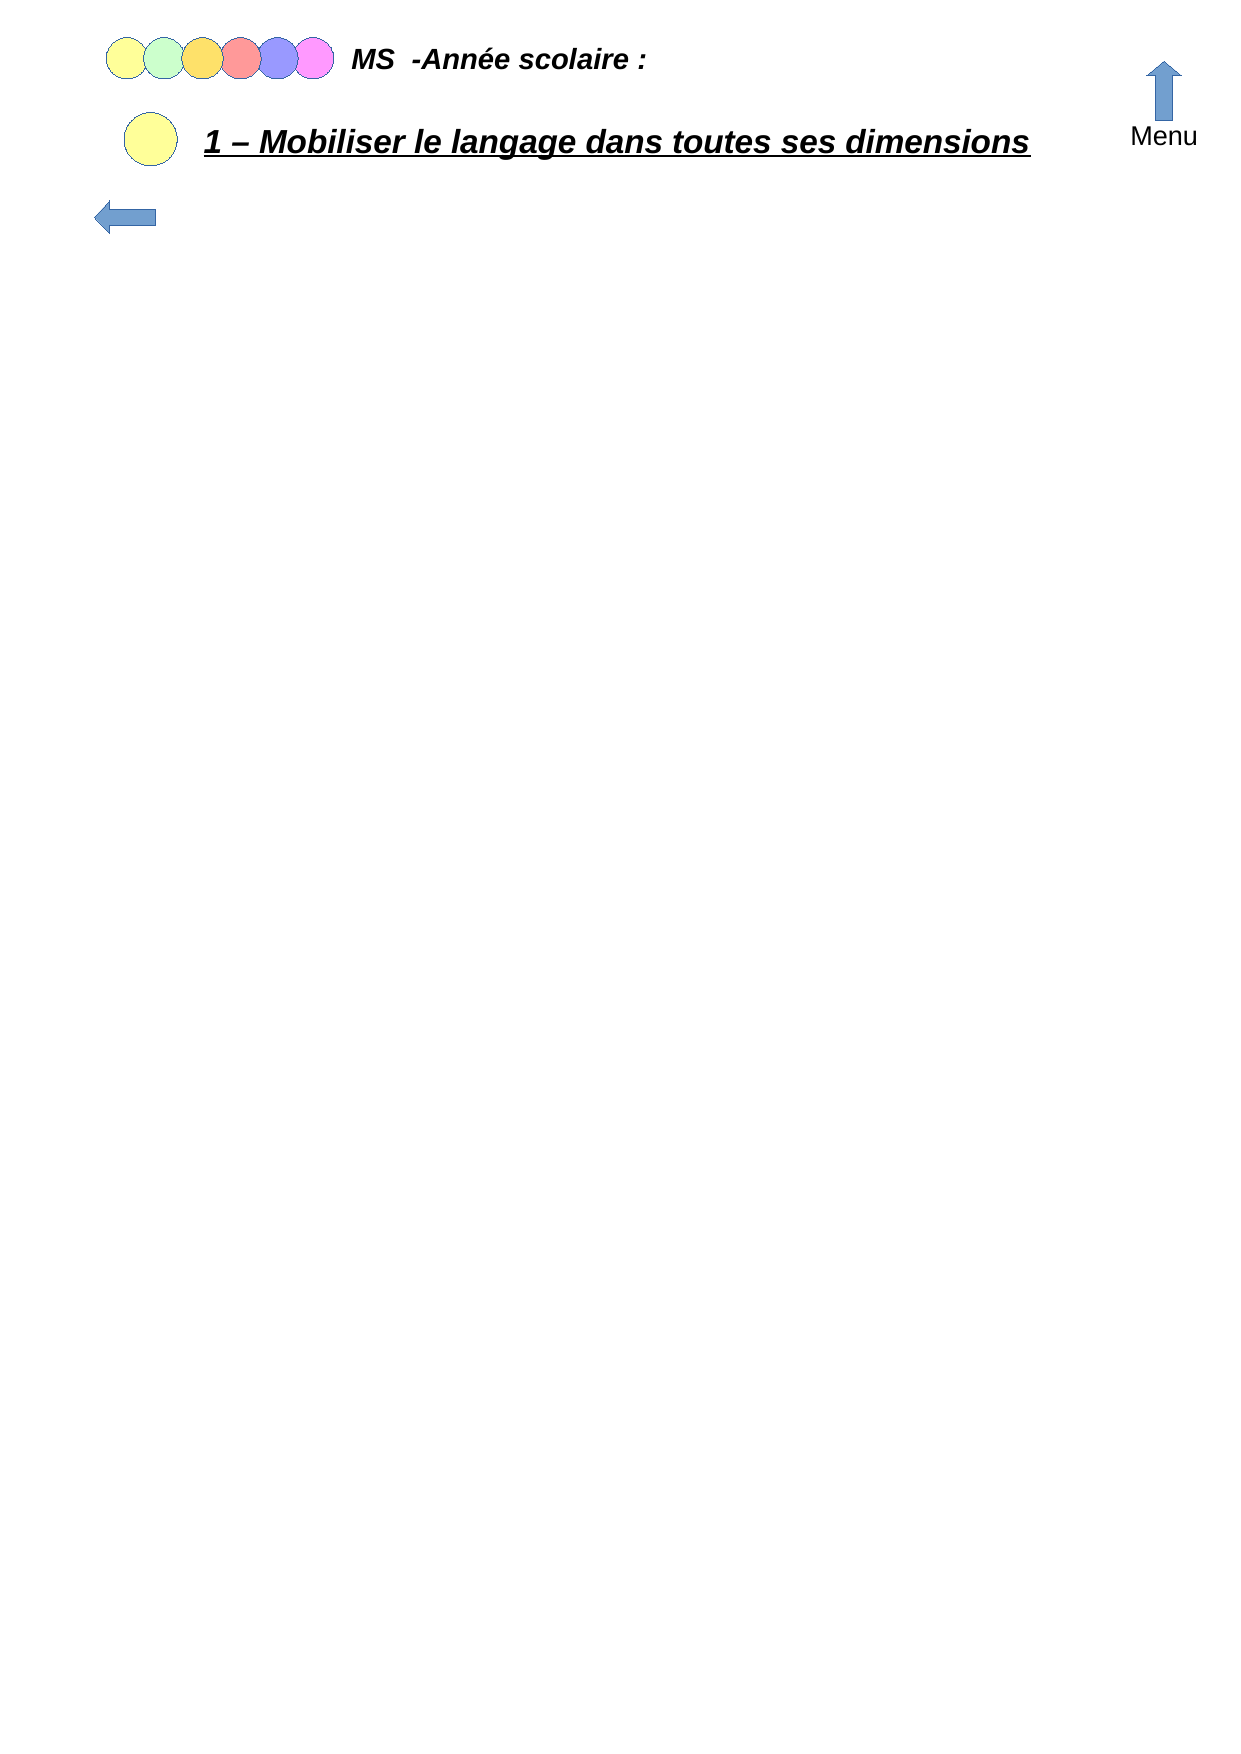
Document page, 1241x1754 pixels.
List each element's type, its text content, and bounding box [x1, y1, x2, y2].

text_box [94, 200, 156, 234]
text_box MS -Année scolaire : [336, 35, 1058, 86]
text_box [124, 112, 178, 166]
text_box Menu [1146, 61, 1182, 121]
text_box [106, 37, 334, 79]
text_box 1 – Mobiliser le langage dans toutes ses dimensions [188, 115, 1099, 168]
